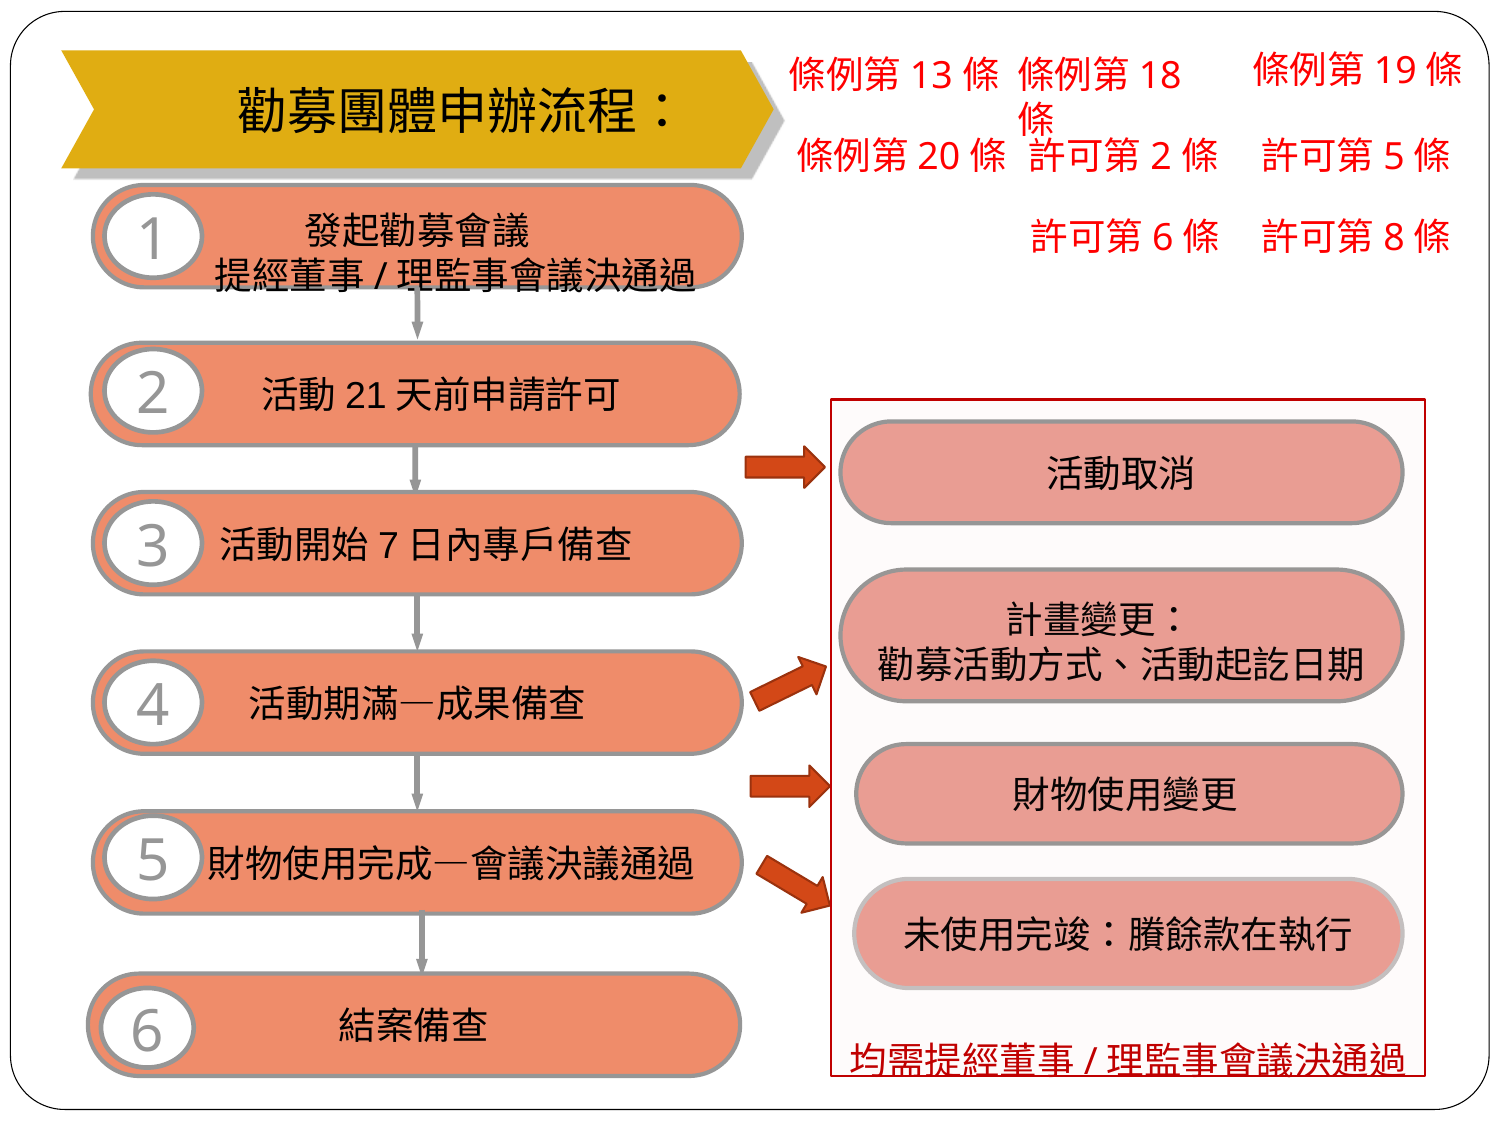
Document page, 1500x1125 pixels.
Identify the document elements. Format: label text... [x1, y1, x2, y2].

text_box 勸募團體申辦流程： [61, 50, 774, 169]
text_box 活動21天前申請許可 [90, 342, 740, 446]
text_box 財物使用完成—會議決議通過 [92, 811, 742, 914]
text_box [745, 446, 826, 488]
text_box 1 [104, 194, 202, 278]
text_box 4 [104, 660, 202, 745]
text_box 活動取消 [840, 421, 1403, 524]
text_box 活動期滿—成果備查 [92, 651, 742, 754]
text_box [756, 855, 830, 913]
text_box 許可第6條 [1016, 206, 1235, 266]
text_box [750, 765, 831, 807]
text_box 許可第5條 [1247, 124, 1467, 184]
text_box 結案備查 [87, 973, 741, 1076]
text_box 條例第20條 [781, 124, 1014, 184]
text_box 許可第8條 [1247, 206, 1467, 266]
text_box 3 [104, 501, 202, 585]
text_box 2 [104, 349, 202, 433]
text_box [750, 656, 827, 711]
text_box 5 [104, 815, 202, 900]
text_box 均需提經董事/理監事會議決通過 [831, 400, 1425, 1076]
text_box 活動開始7日內專戶備查 [92, 491, 742, 595]
text_box 條例第13條 [774, 44, 1015, 104]
text_box 6 [100, 987, 194, 1068]
text_box 條例第19條 [1237, 39, 1478, 99]
text_box 條例第18條 [1002, 43, 1227, 105]
text_box 發起勸募會議 提經董事/理監事會議決通過 [92, 184, 742, 288]
text_box 許可第2條 [1014, 124, 1234, 184]
